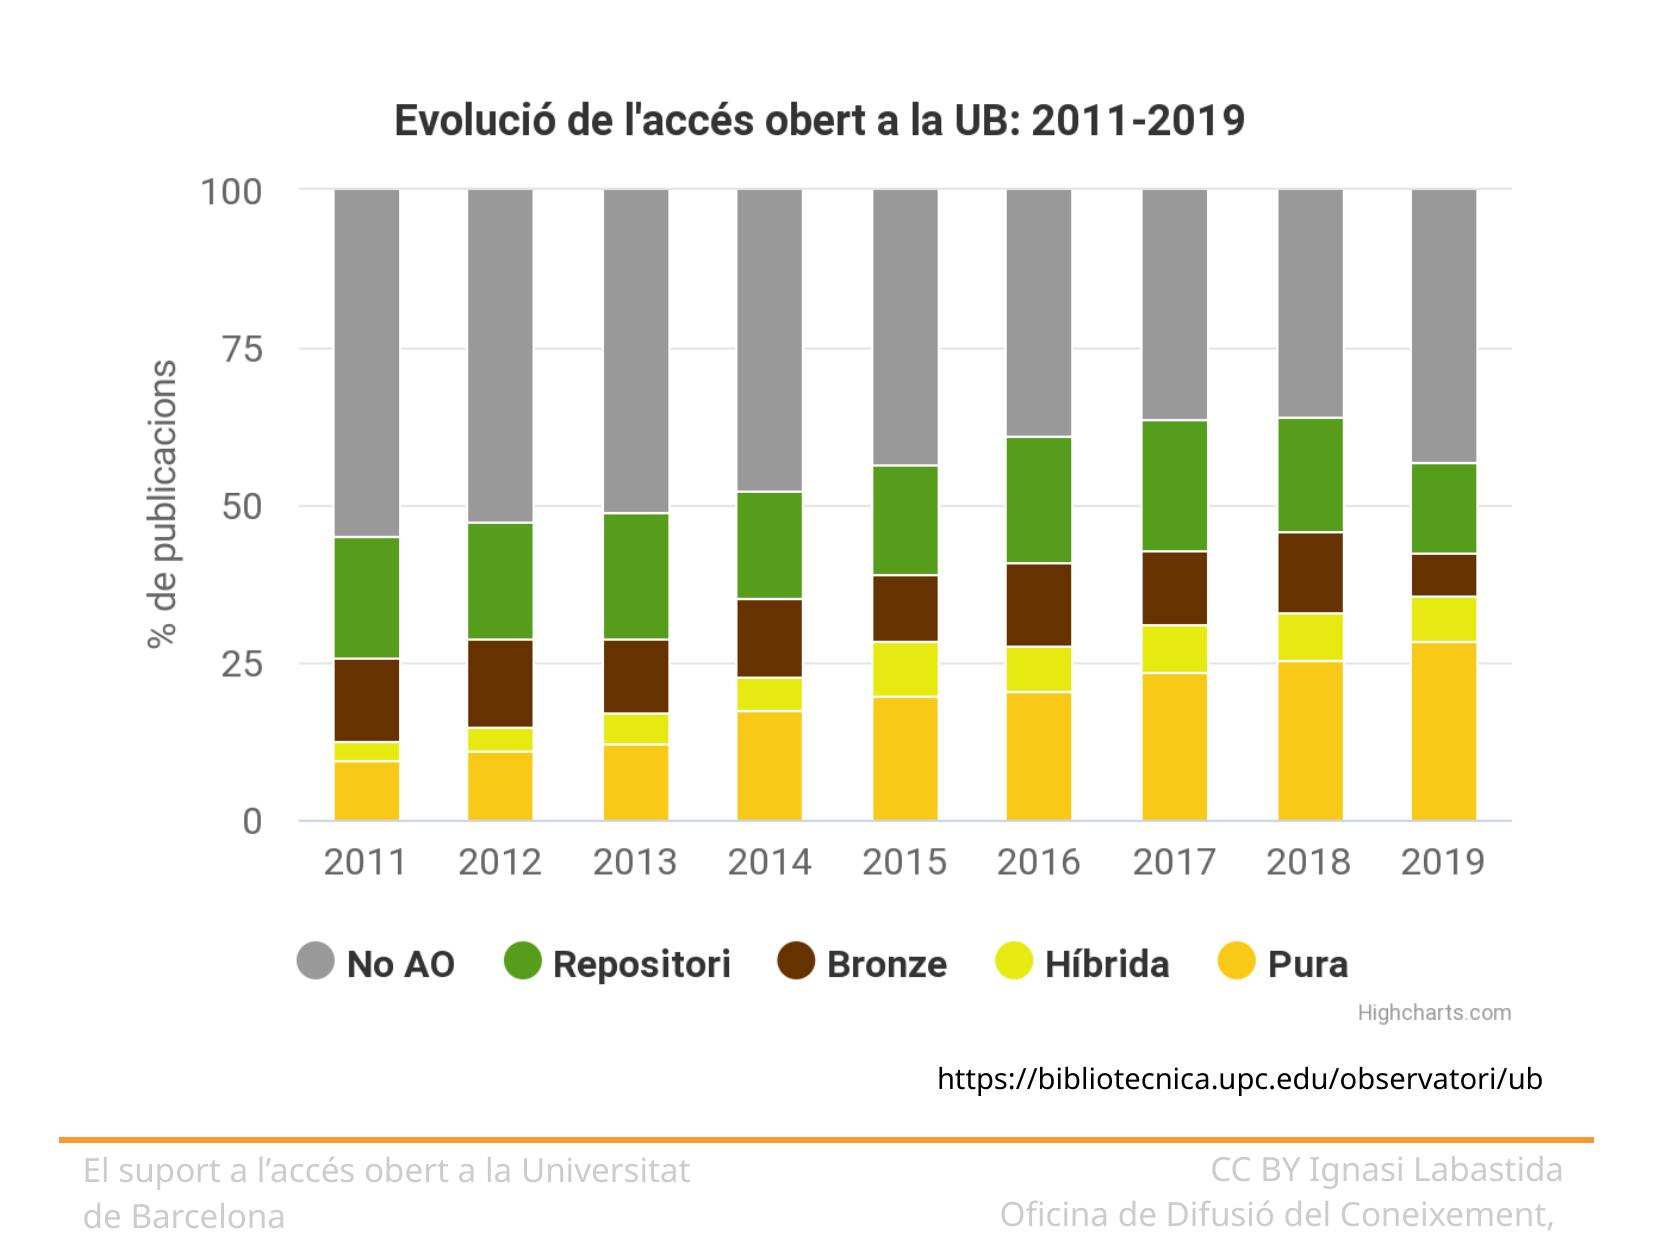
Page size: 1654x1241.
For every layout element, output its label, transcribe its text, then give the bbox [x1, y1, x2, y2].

text_box https://bibliotecnica.upc.edu/observatori/ub [820, 1051, 1560, 1109]
picture [106, 78, 1536, 1032]
